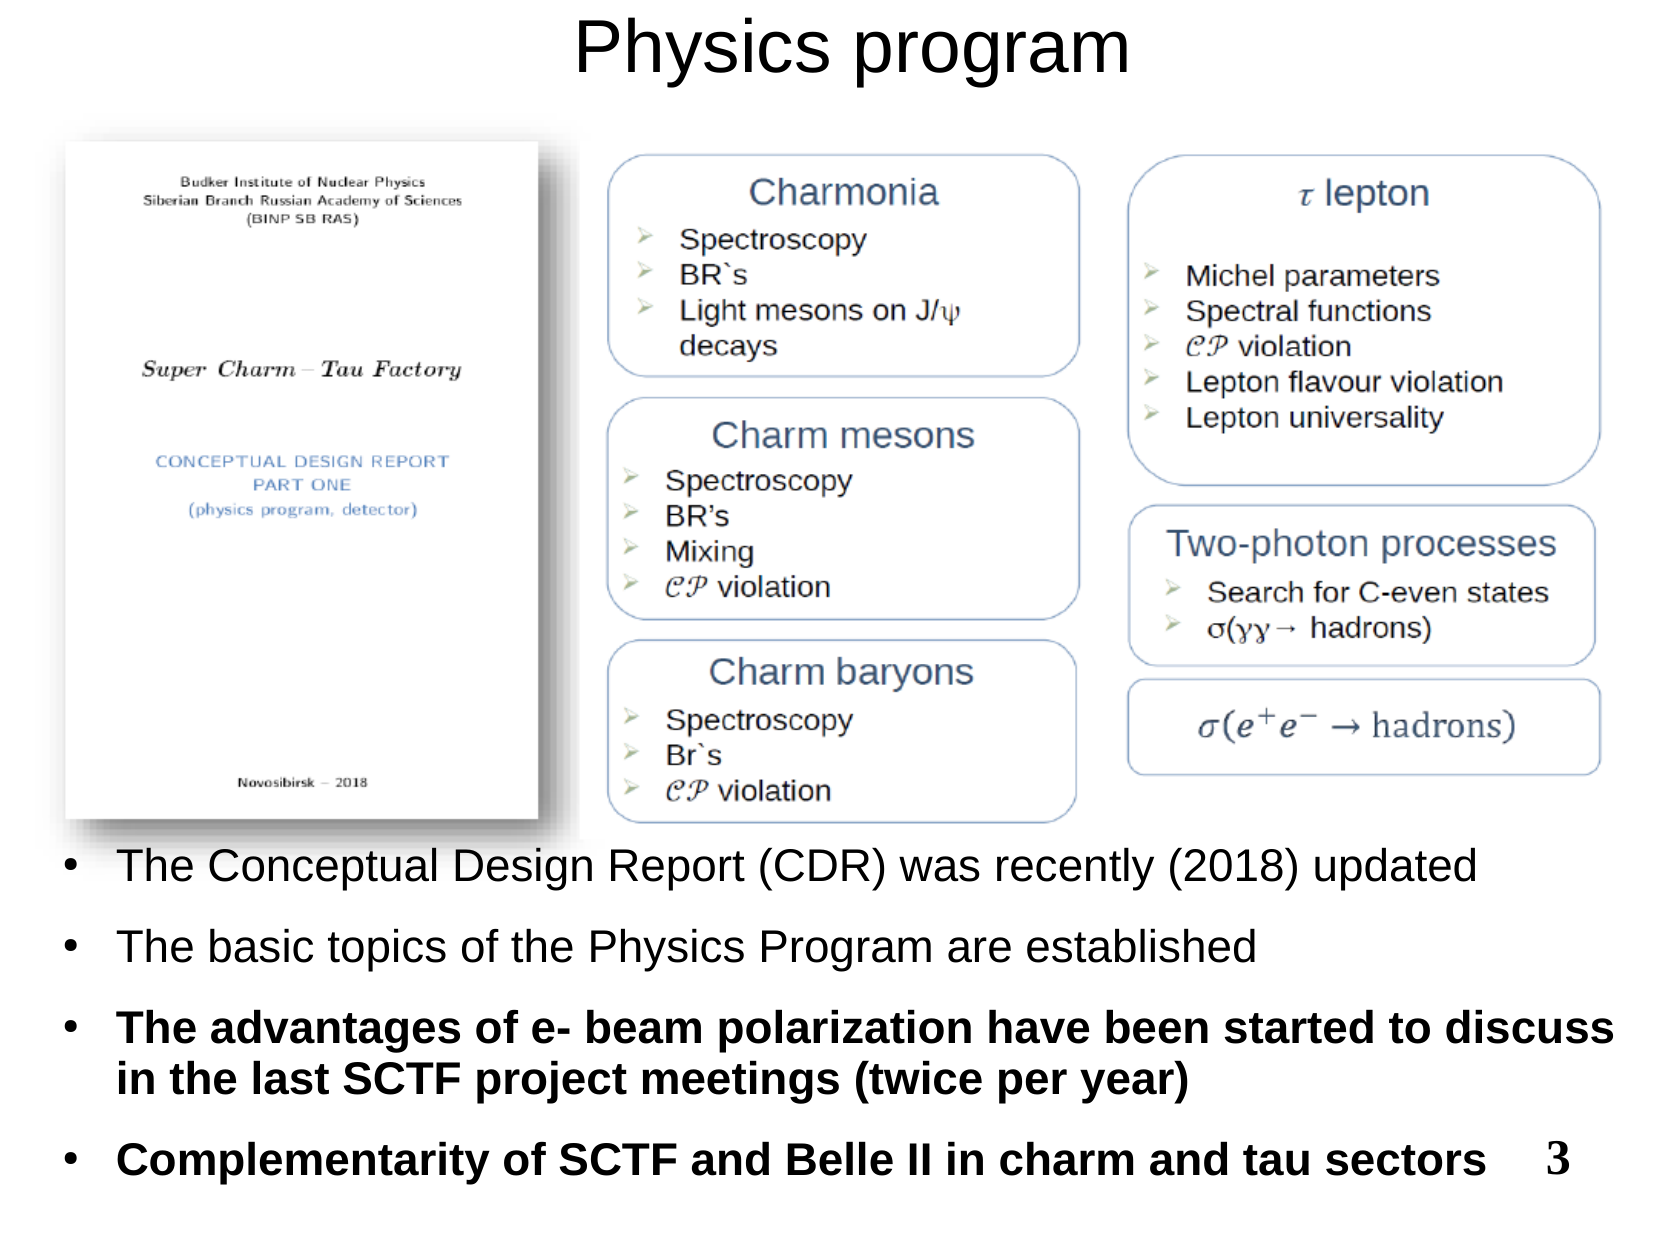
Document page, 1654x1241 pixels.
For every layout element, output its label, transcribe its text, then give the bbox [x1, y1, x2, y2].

list The Conceptual Design Report (CDR) was recently (2018) updated The basic topics of the Physics Program are established The advantages of e- beam polarization have been started to discuss in the last SCTF project meetings (twice per year) Complementarity of SCTF and Belle II in charm and tau sectors [45, 840, 1621, 1201]
picture [15, 89, 1639, 886]
title Physics program [432, 2, 1273, 89]
